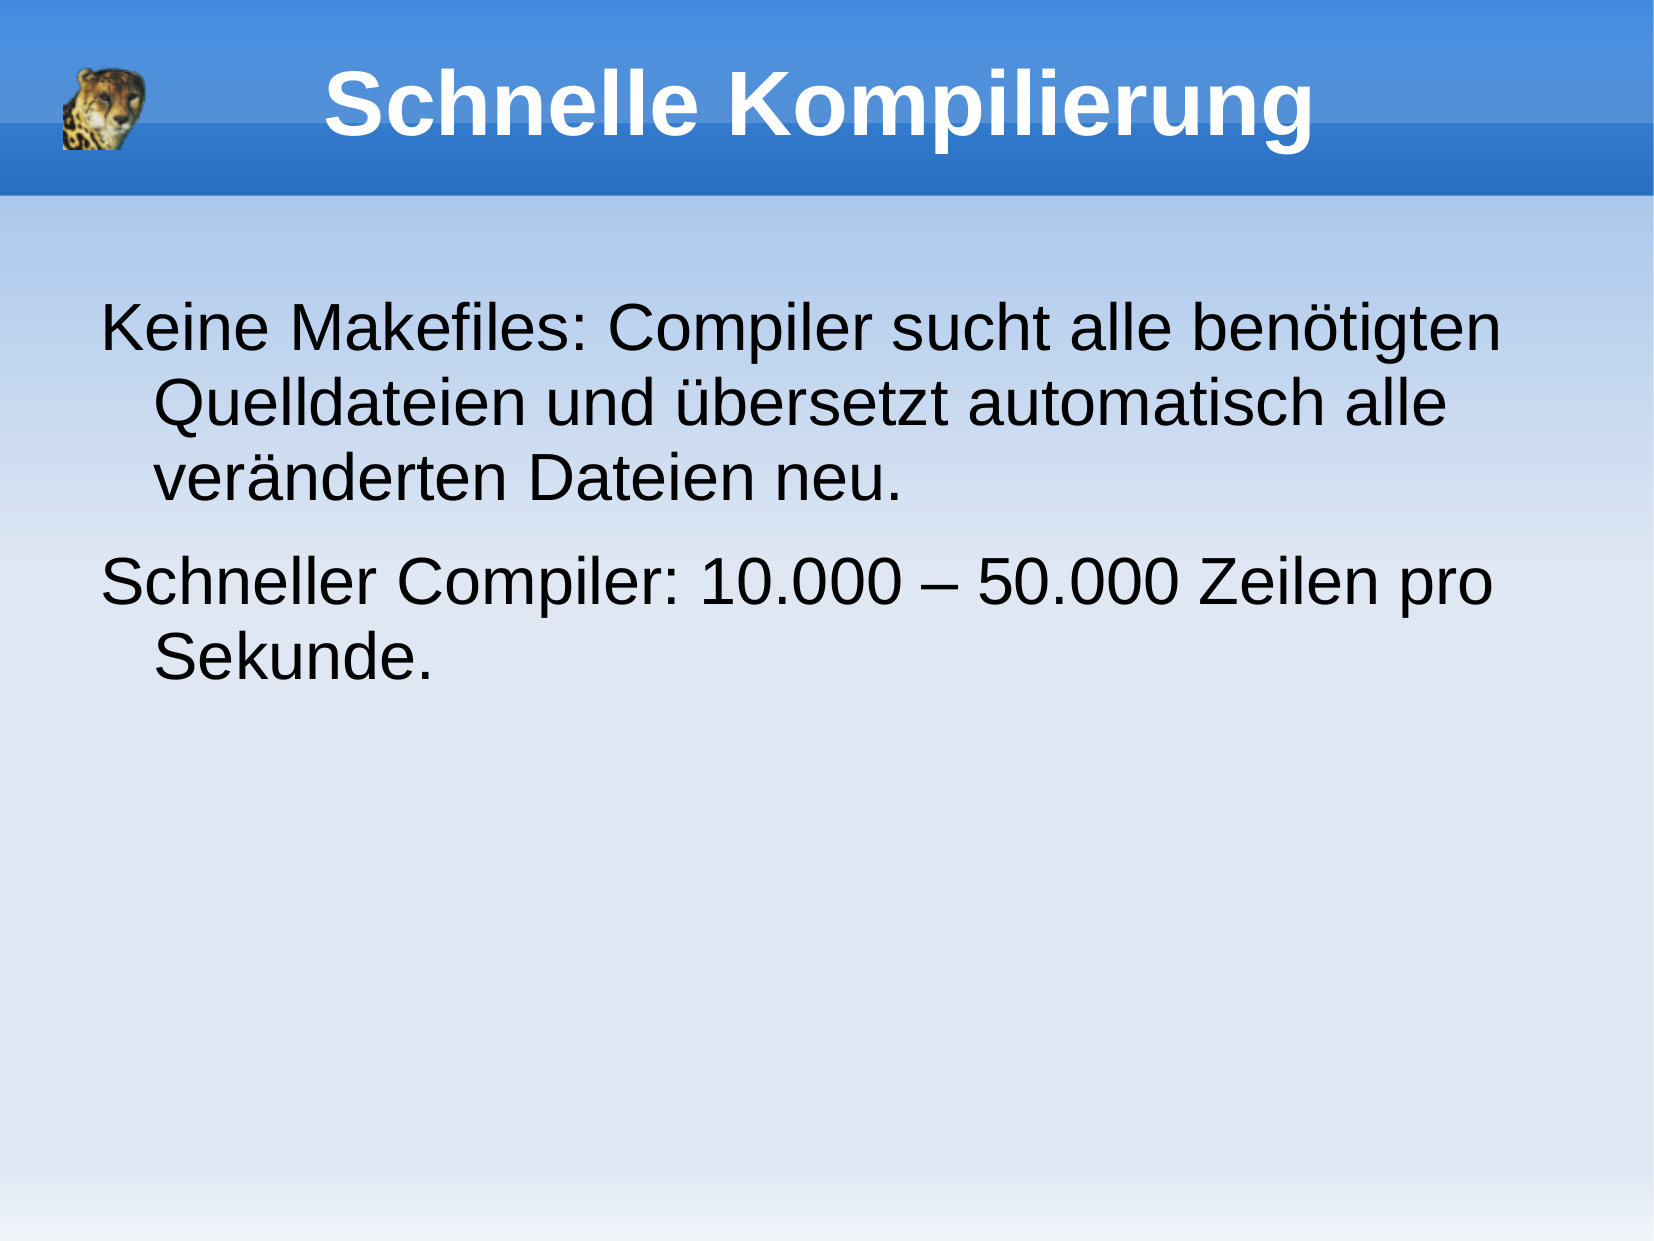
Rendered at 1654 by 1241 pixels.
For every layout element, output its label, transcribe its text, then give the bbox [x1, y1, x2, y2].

list Keine Makefiles: Compiler sucht alle benötigten Quelldateien und übersetzt automatisch alle veränderten Dateien neu. Schneller Compiler: 10.000 – 50.000 Zeilen pro Sekunde. [82, 290, 1571, 1094]
picture [0, 0, 1654, 1241]
title Schnelle Kompilierung [76, 7, 1565, 200]
